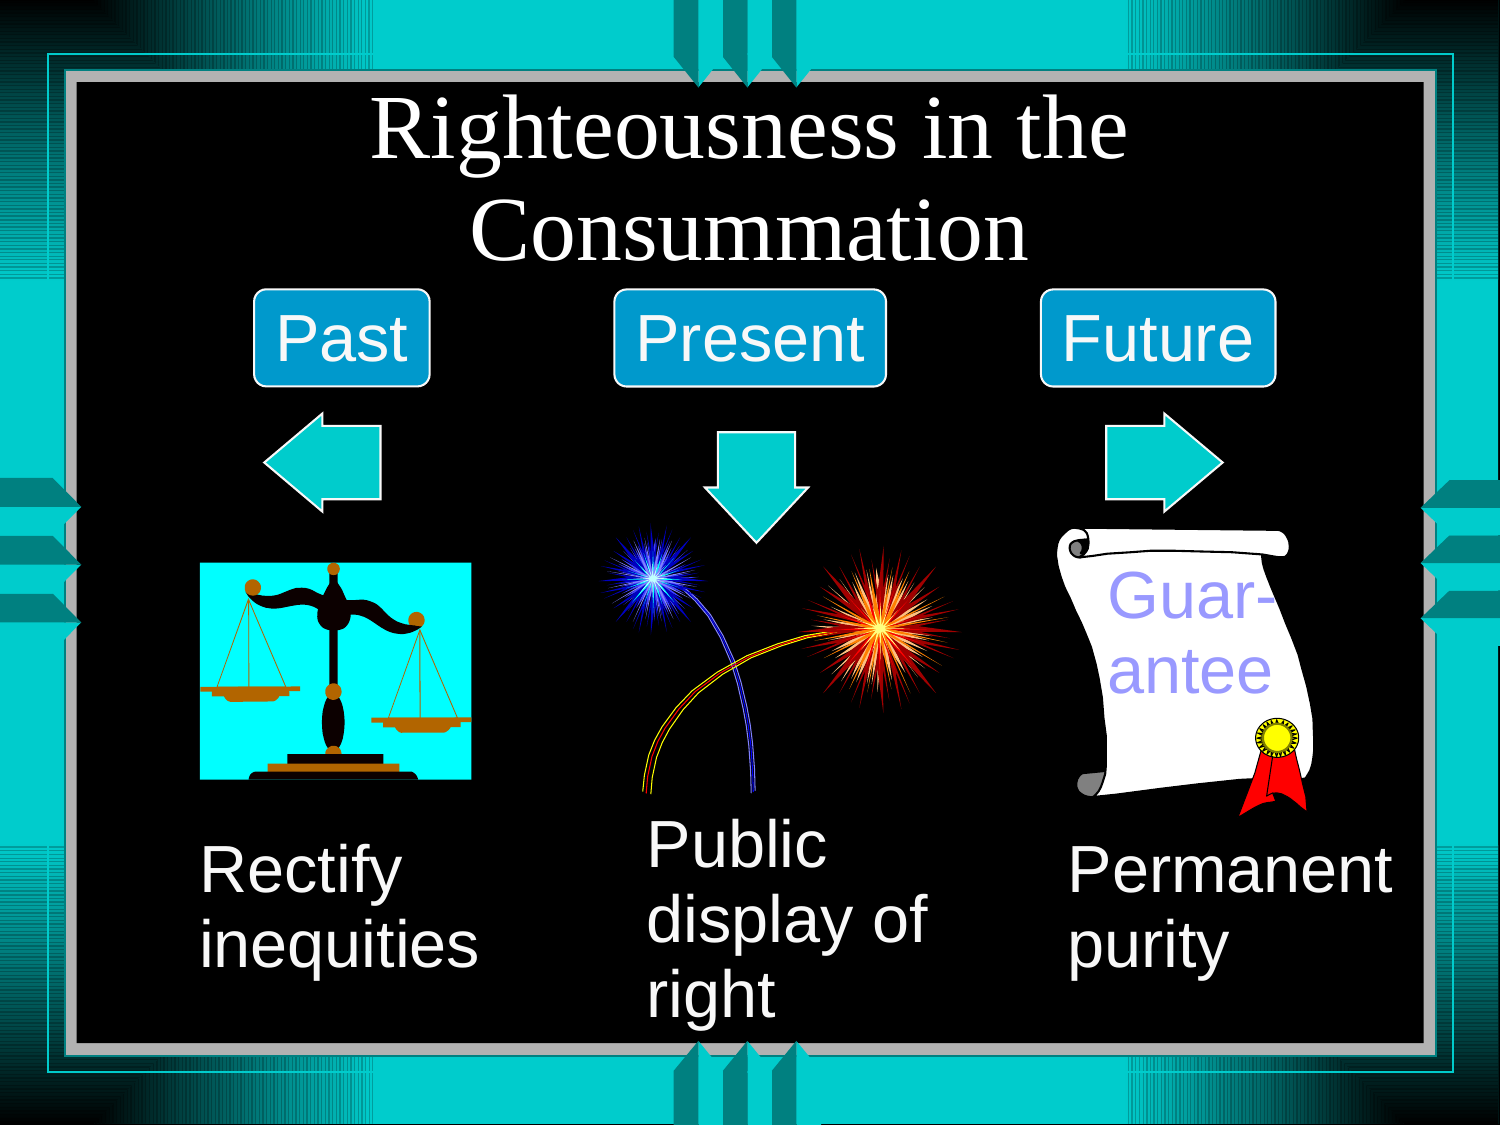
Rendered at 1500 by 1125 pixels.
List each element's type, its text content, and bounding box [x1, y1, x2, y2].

chart [1054, 525, 1317, 819]
text_box Past [254, 289, 430, 387]
text_box Future [1040, 289, 1276, 387]
title Righteousness in the Consummation [62, 69, 1438, 288]
text_box [1106, 413, 1223, 512]
chart [598, 523, 963, 797]
text_box Public display of right [631, 799, 974, 1040]
text_box Guar-antee [1092, 550, 1422, 716]
text_box Permanent purity [1052, 824, 1448, 990]
text_box Rectify inequities [184, 824, 538, 990]
text_box Present [614, 289, 887, 387]
text_box [264, 413, 381, 512]
text_box [199, 562, 472, 780]
text_box [704, 432, 809, 523]
